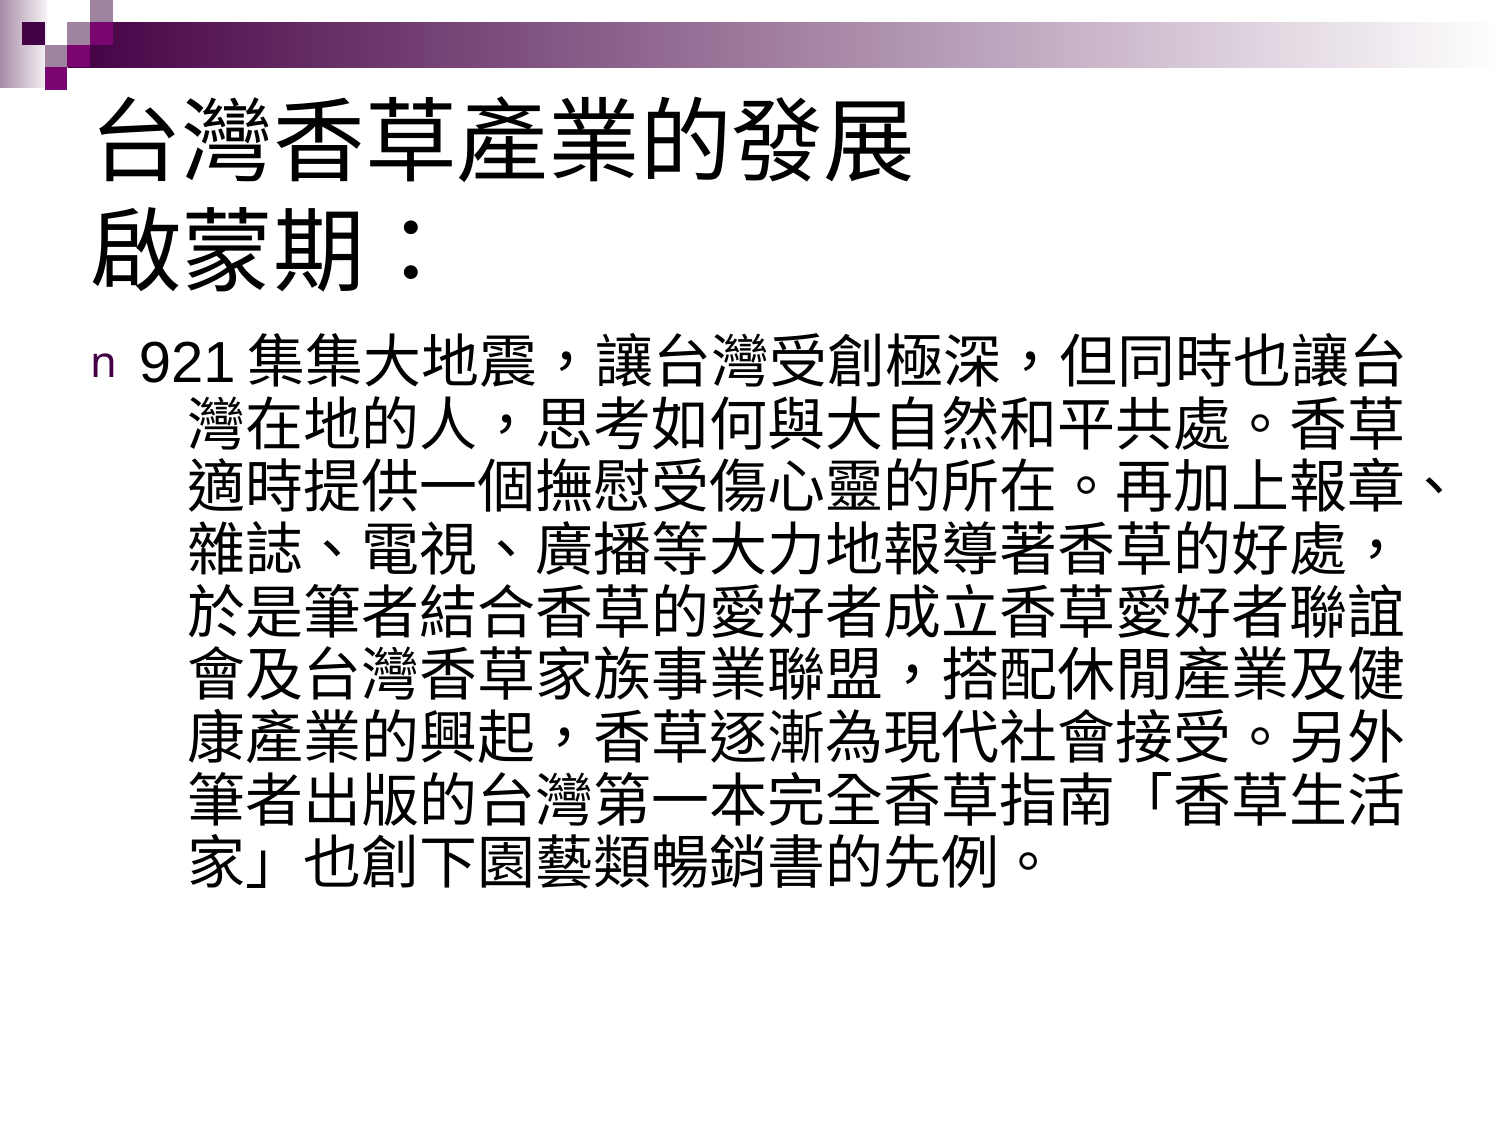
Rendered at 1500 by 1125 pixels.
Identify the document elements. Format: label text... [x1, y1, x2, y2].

title 台灣香草產業的發展 啟蒙期： [75, 75, 1426, 300]
list 921集集大地震，讓台灣受創極深，但同時也讓台灣在地的人，思考如何與大自然和平共處。香草適時提供一個撫慰受傷心靈的所在。再加上報章、雜誌、電視、廣播等大力地報導著香草的好處，於是筆者結合香草的愛好者成立香草愛好者聯誼會及台灣香草家族事業聯盟，搭配休閒產業及健康產業的興起，香草逐漸為現代社會接受。另外筆者出版的台灣第一本完全香草指南「香草生活家」也創下園藝類暢銷書的先例。 [75, 324, 1426, 963]
